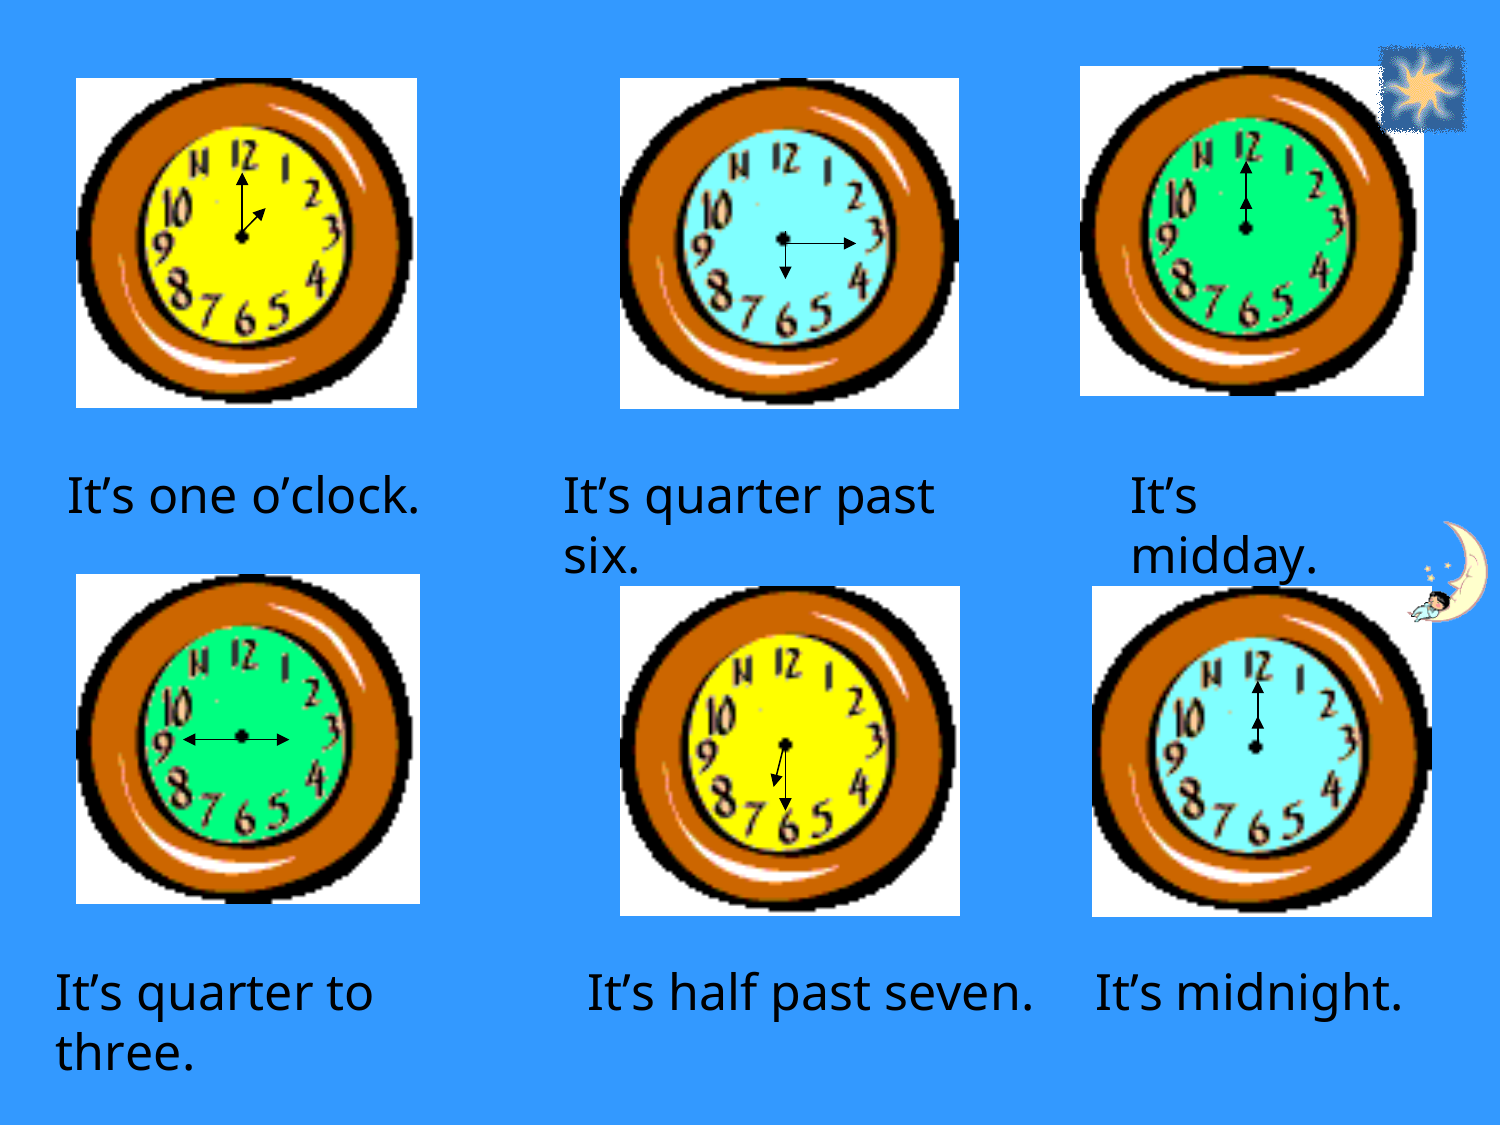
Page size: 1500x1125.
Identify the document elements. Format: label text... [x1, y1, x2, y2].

picture [76, 78, 417, 408]
text_box It’s half past seven. [572, 952, 1058, 1028]
picture [620, 78, 959, 409]
text_box It’s quarter to three. [41, 952, 526, 1088]
picture [76, 574, 420, 904]
picture [1080, 42, 1468, 396]
picture [1092, 515, 1500, 917]
text_box It’s one o’clock. [53, 456, 443, 532]
text_box It’s midday. [1116, 456, 1412, 586]
picture [620, 586, 960, 916]
text_box It’s midnight. [1080, 952, 1424, 1028]
text_box It’s quarter past six. [549, 456, 1034, 592]
